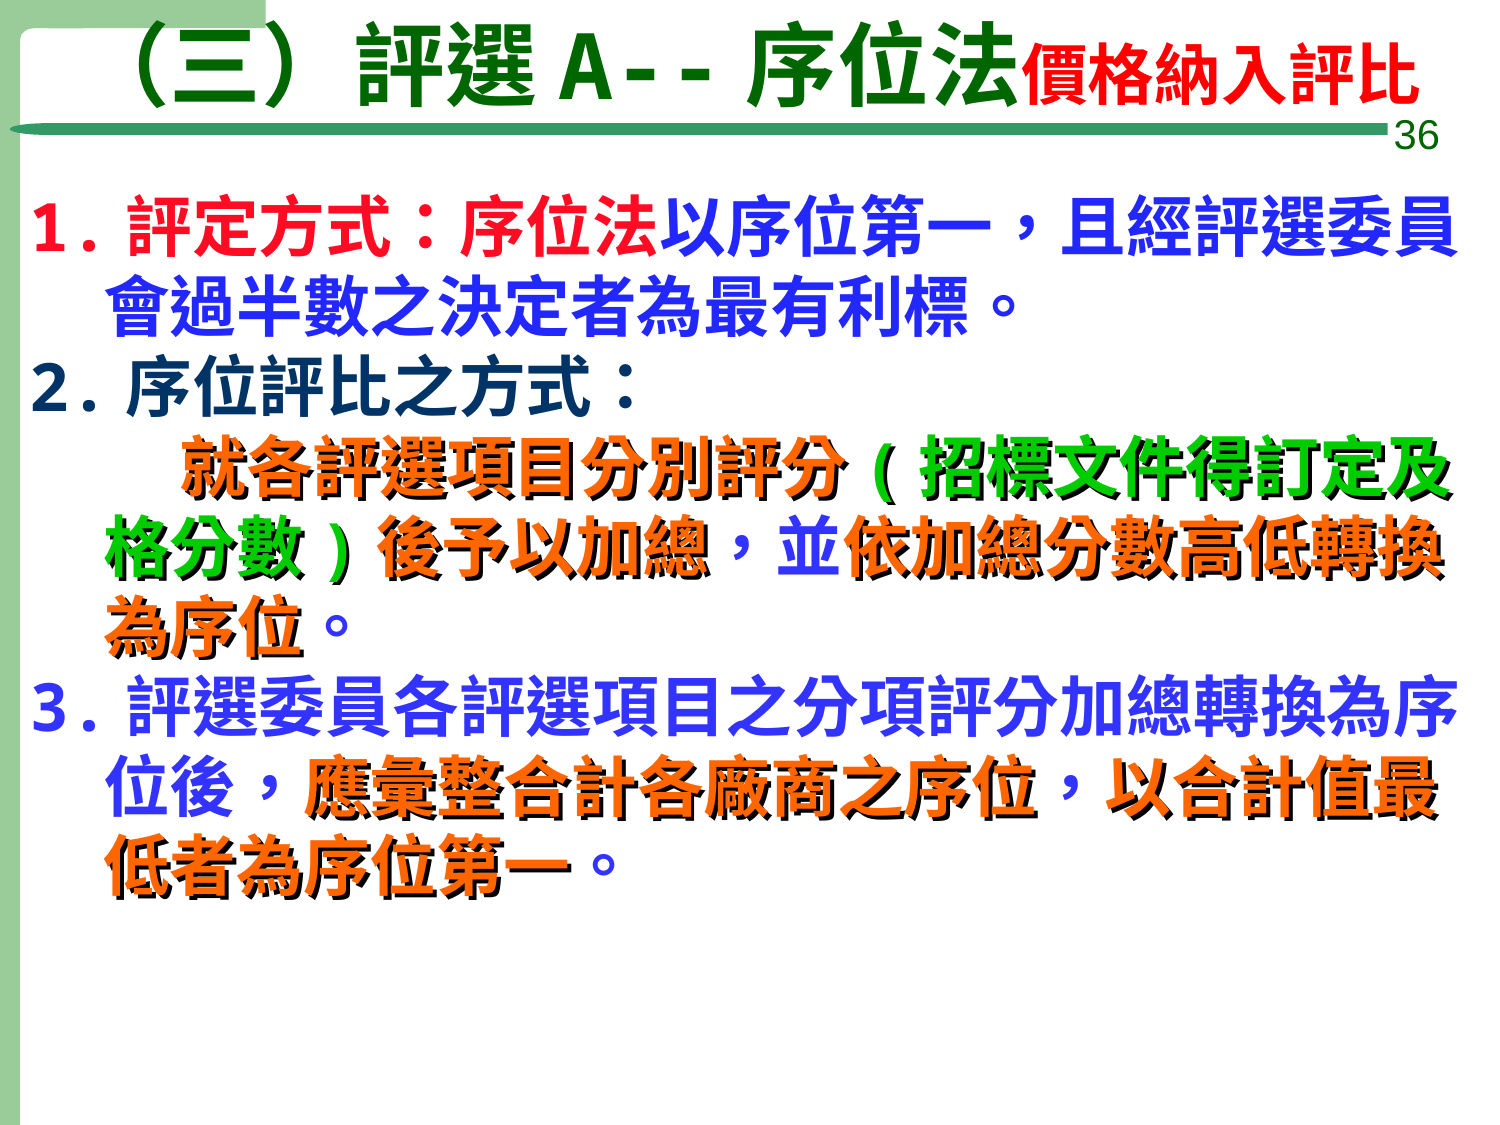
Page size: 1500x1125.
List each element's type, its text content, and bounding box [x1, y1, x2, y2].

text_box 1.評定方式：序位法以序位第一，且經評選委員會過半數之決定者為最有利標。 2.序位評比之方式： 就各評選項目分別評分(招標文件得訂定及格分數)後予以加總，並依加總分數高低轉換為序位。 3.評選委員各評選項目之分項評分加總轉換為序位後，應彙整合計各廠商之序位，以合計值最低者為序位第一。 [29, 185, 1471, 904]
text_box [1378, 119, 1491, 166]
title （三）評選A--序位法價格納入評比 [0, 0, 1500, 119]
